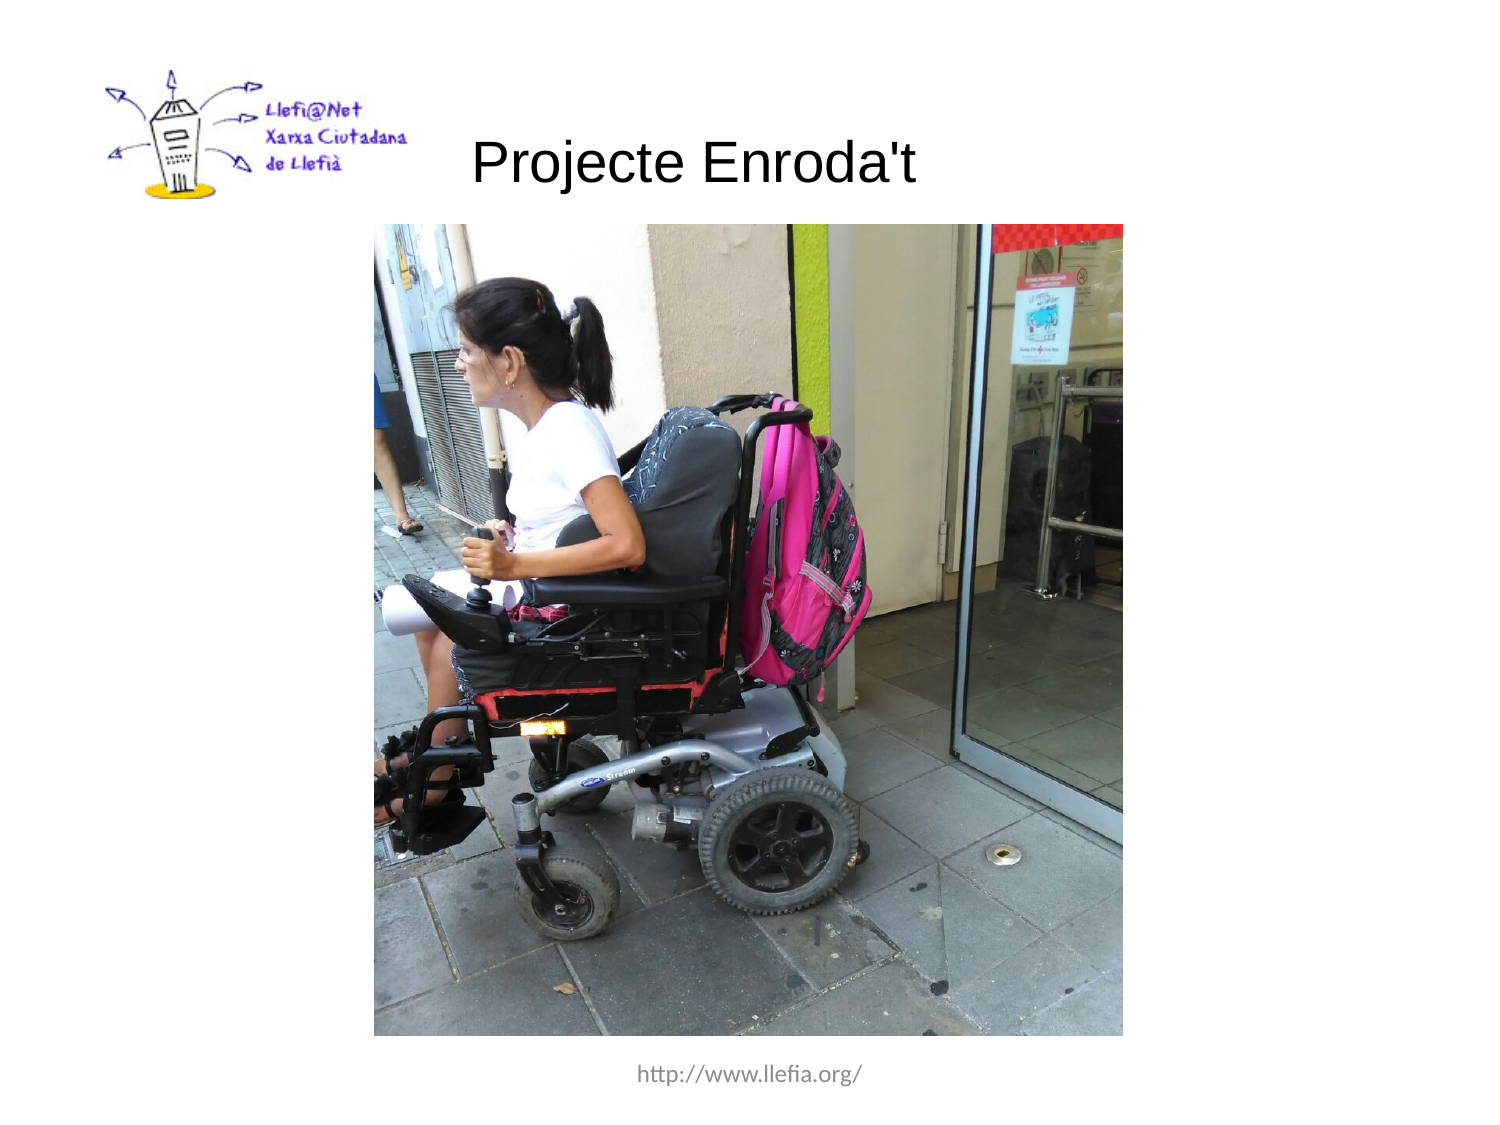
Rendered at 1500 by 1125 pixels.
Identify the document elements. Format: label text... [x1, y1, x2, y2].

text_box Projecte Enroda't [456, 117, 1418, 203]
picture [105, 70, 412, 199]
picture [374, 224, 1123, 1036]
text_box http://www.llefia.org/ [512, 1042, 988, 1103]
